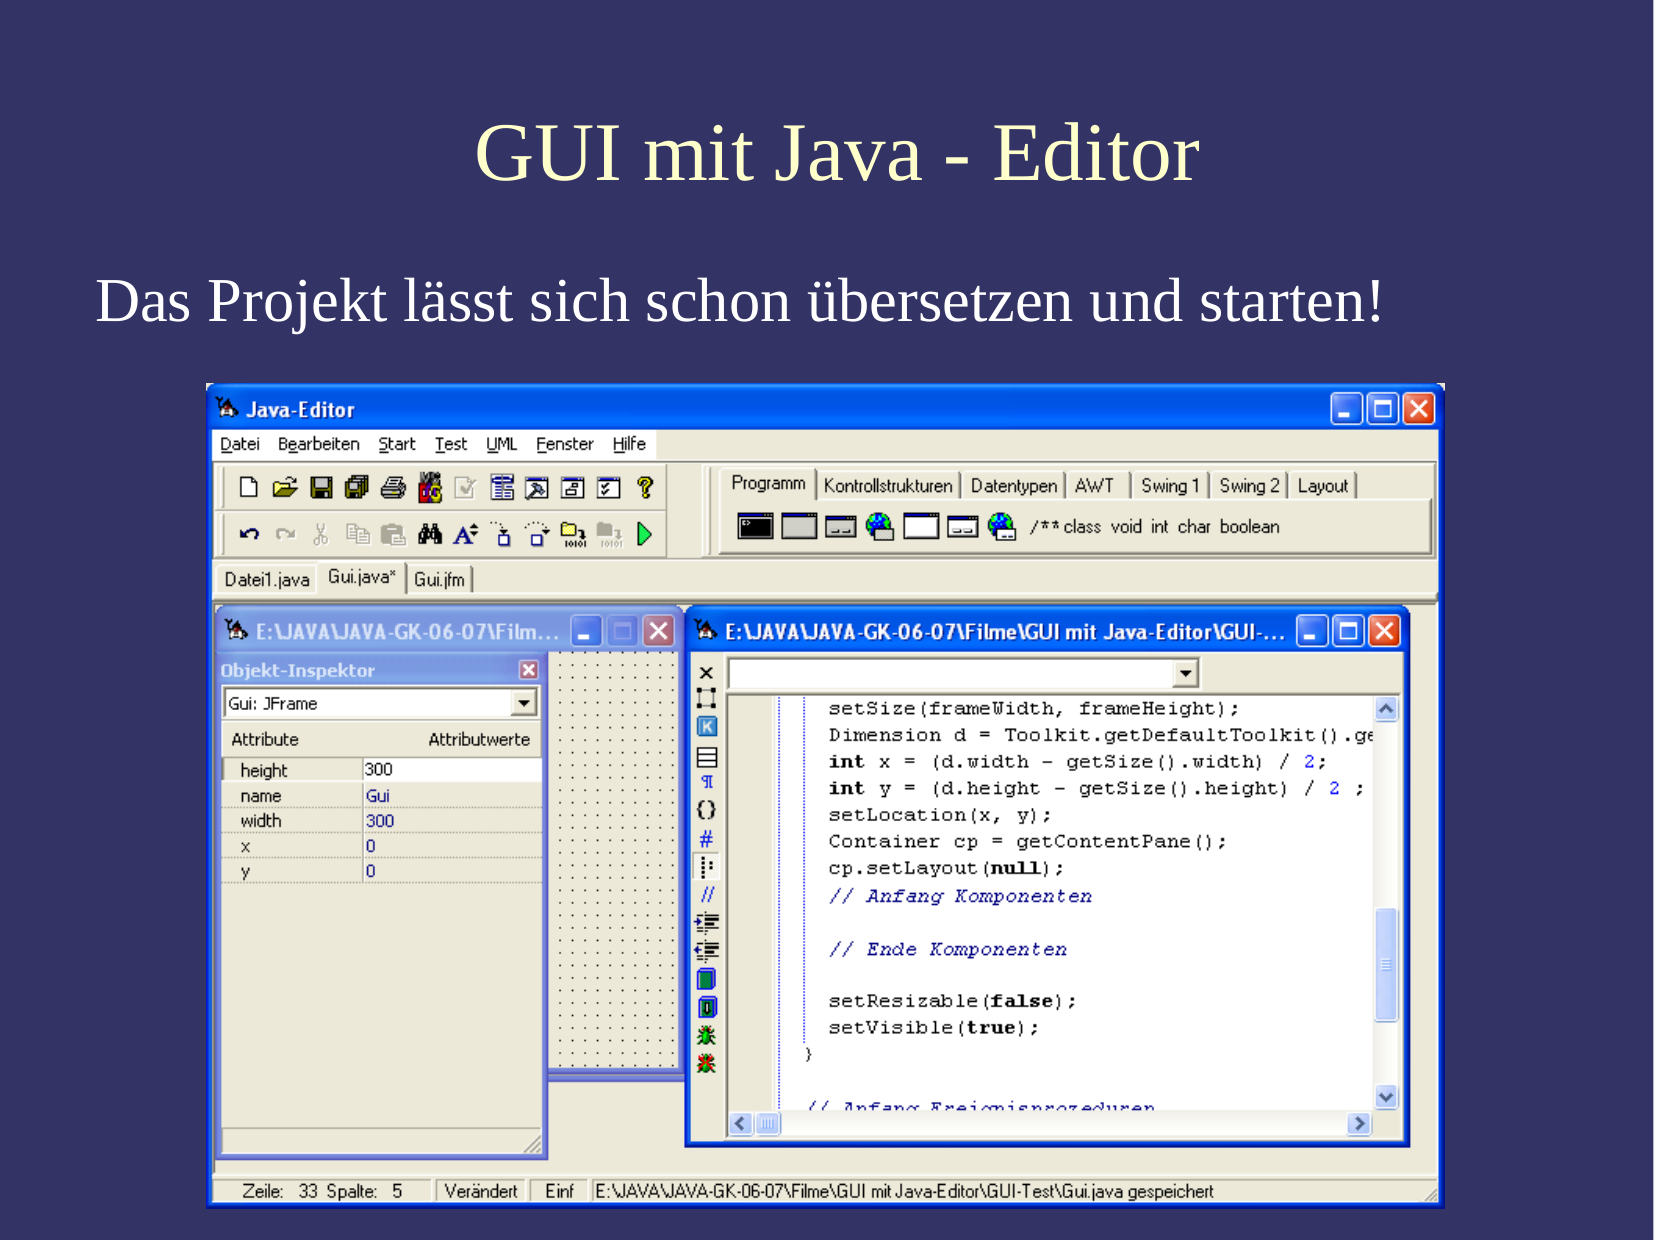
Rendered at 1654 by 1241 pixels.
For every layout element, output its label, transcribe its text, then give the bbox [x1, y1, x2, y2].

picture [206, 383, 1445, 1209]
title GUI mit Java - Editor [54, 44, 1622, 260]
list Das Projekt lässt sich schon übersetzen und starten! [77, 265, 1579, 1214]
